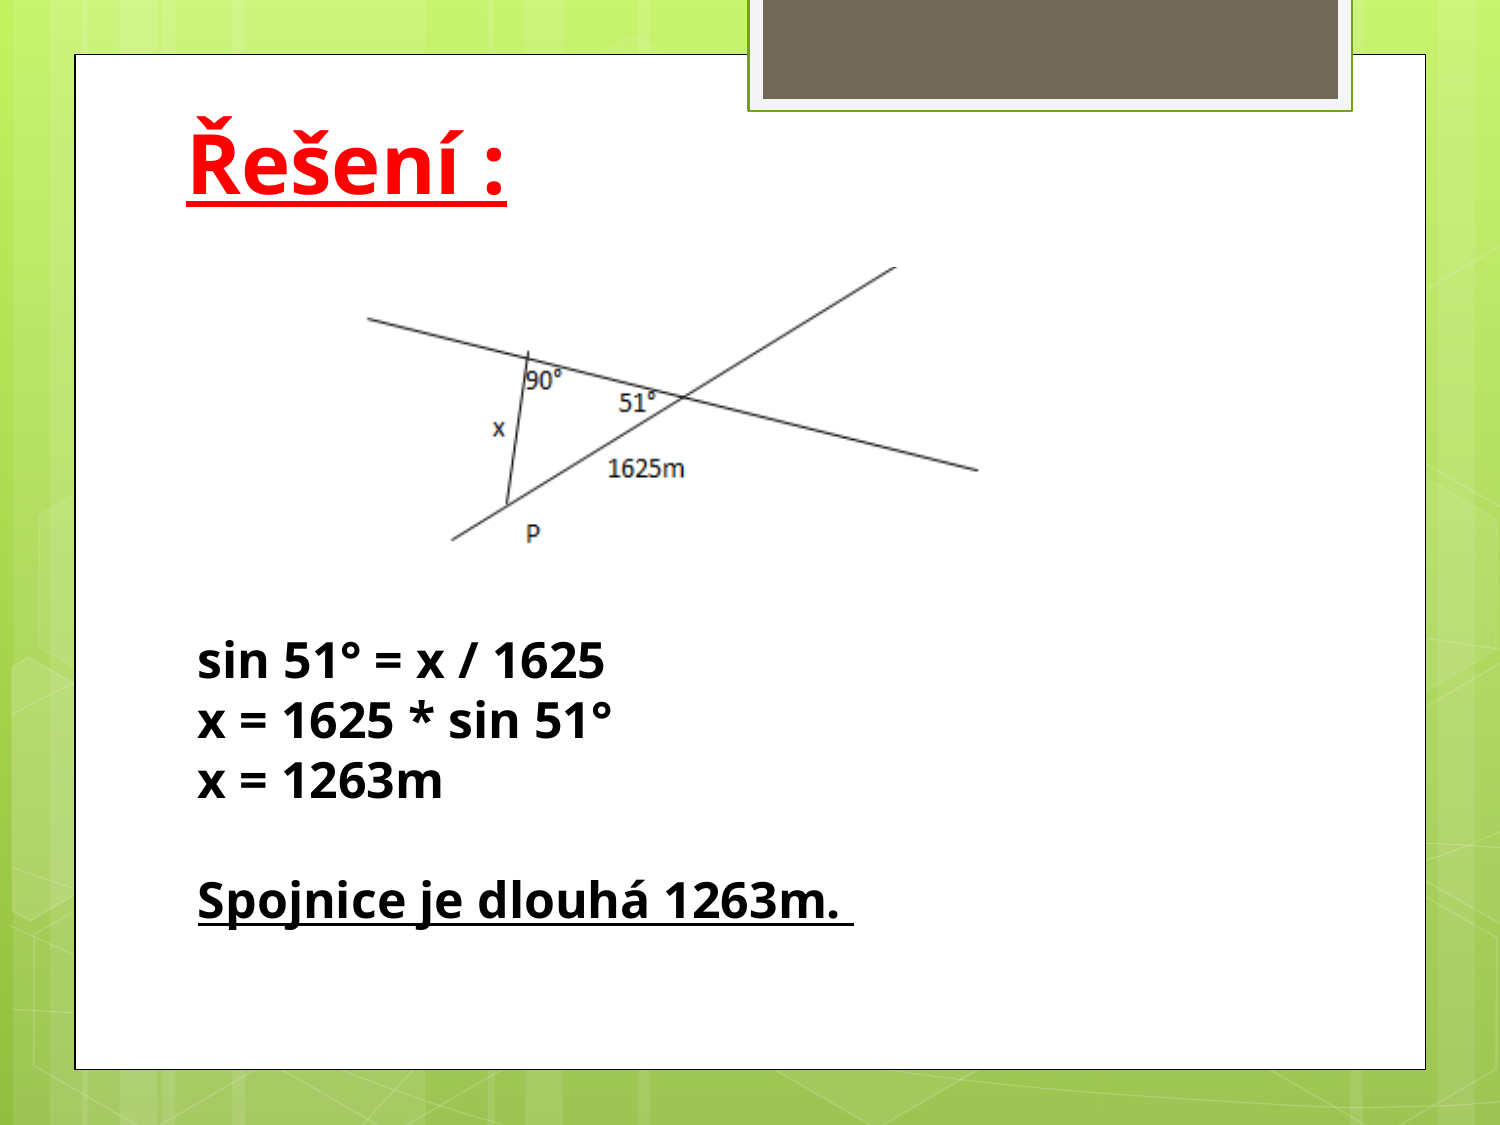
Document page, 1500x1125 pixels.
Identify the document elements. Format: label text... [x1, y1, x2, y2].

title Řešení : [171, 30, 1415, 219]
text_box sin 51° = x / 1625 x = 1625 * sin 51° x = 1263m Spojnice je dlouhá 1263m. [183, 621, 980, 937]
picture [348, 267, 1014, 566]
